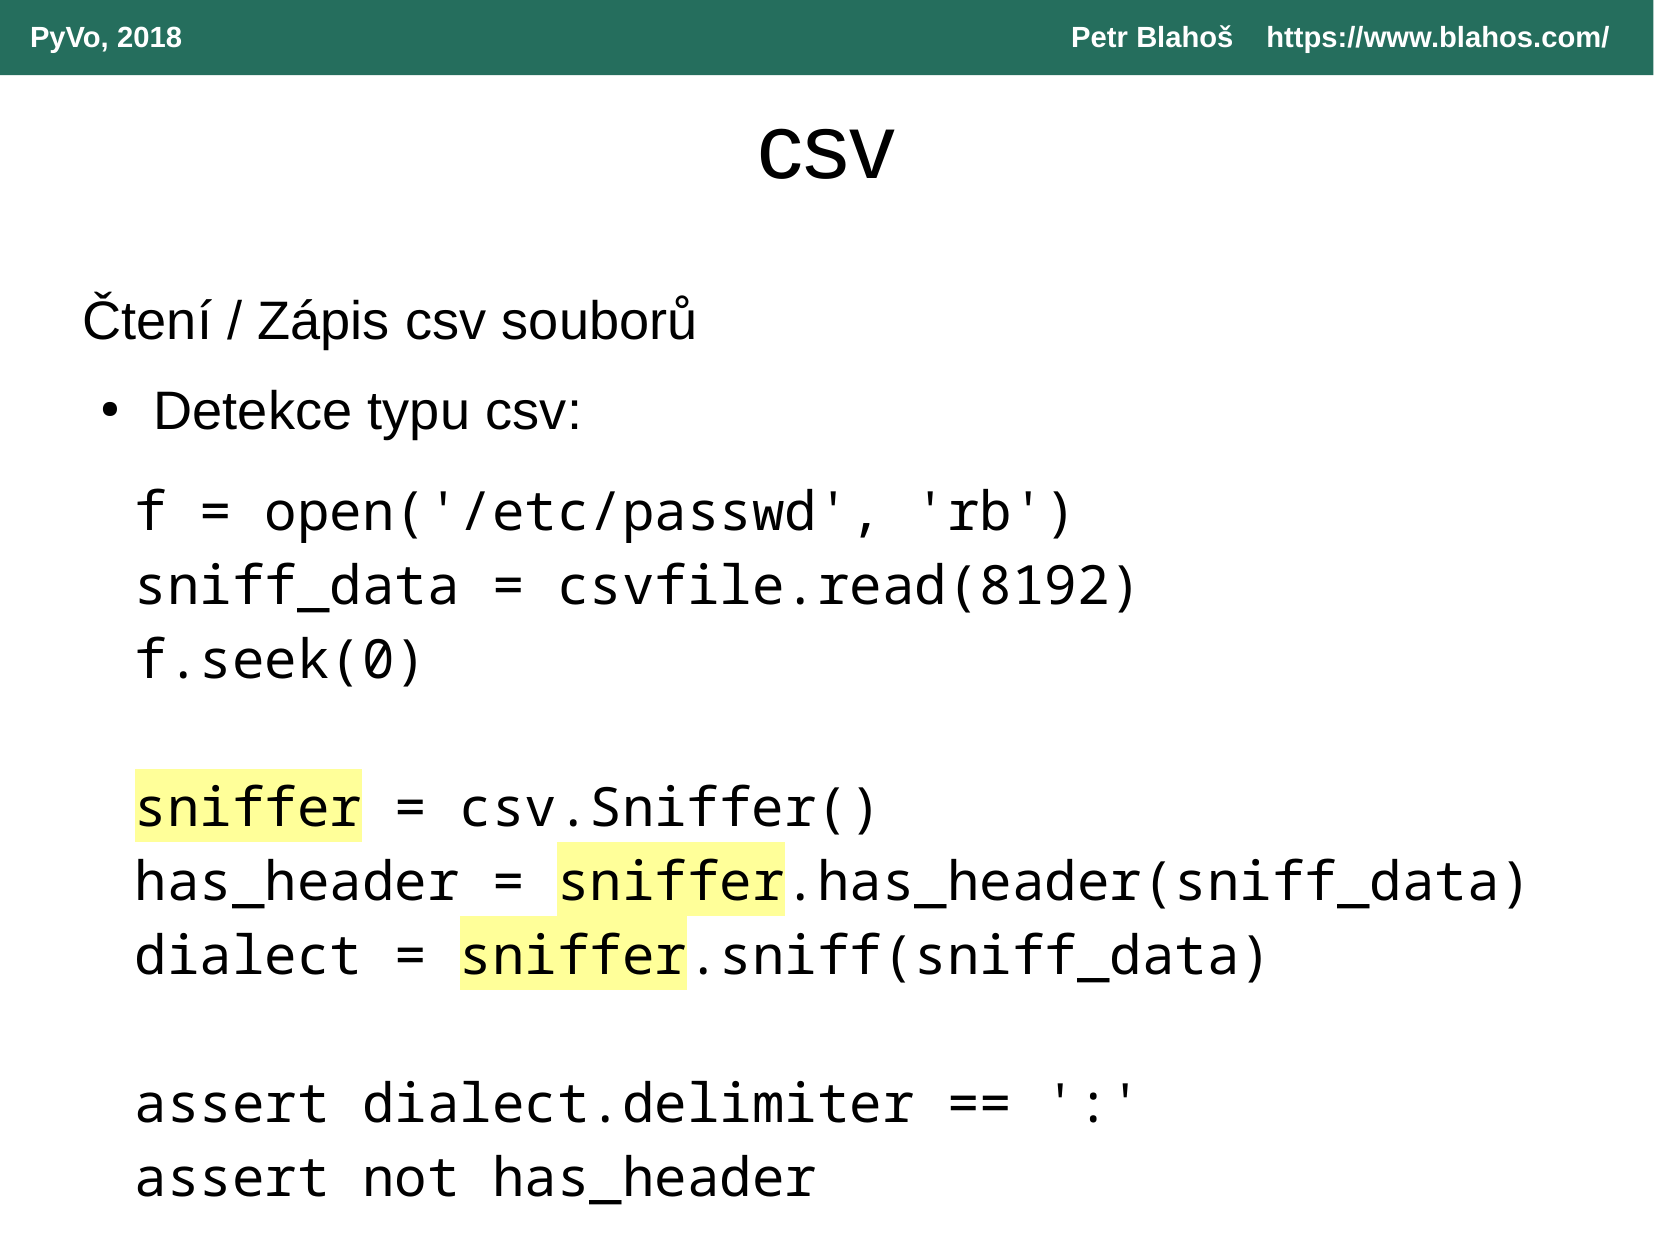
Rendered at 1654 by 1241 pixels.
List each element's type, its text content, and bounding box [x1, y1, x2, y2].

title csv [82, 43, 1571, 251]
list Čtení / Zápis csv souborů Detekce typu csv: [82, 290, 1571, 1010]
text_box f = open('/etc/passwd', 'rb') sniff_data = csvfile.read(8192) f.seek(0) sniffer = csv.Sniffer() has_header = sniffer.has_header(sniff_data) dialect = sniffer.sniff(sniff_data) assert dialect.delimiter == ':' assert not has_header [120, 465, 1606, 1171]
